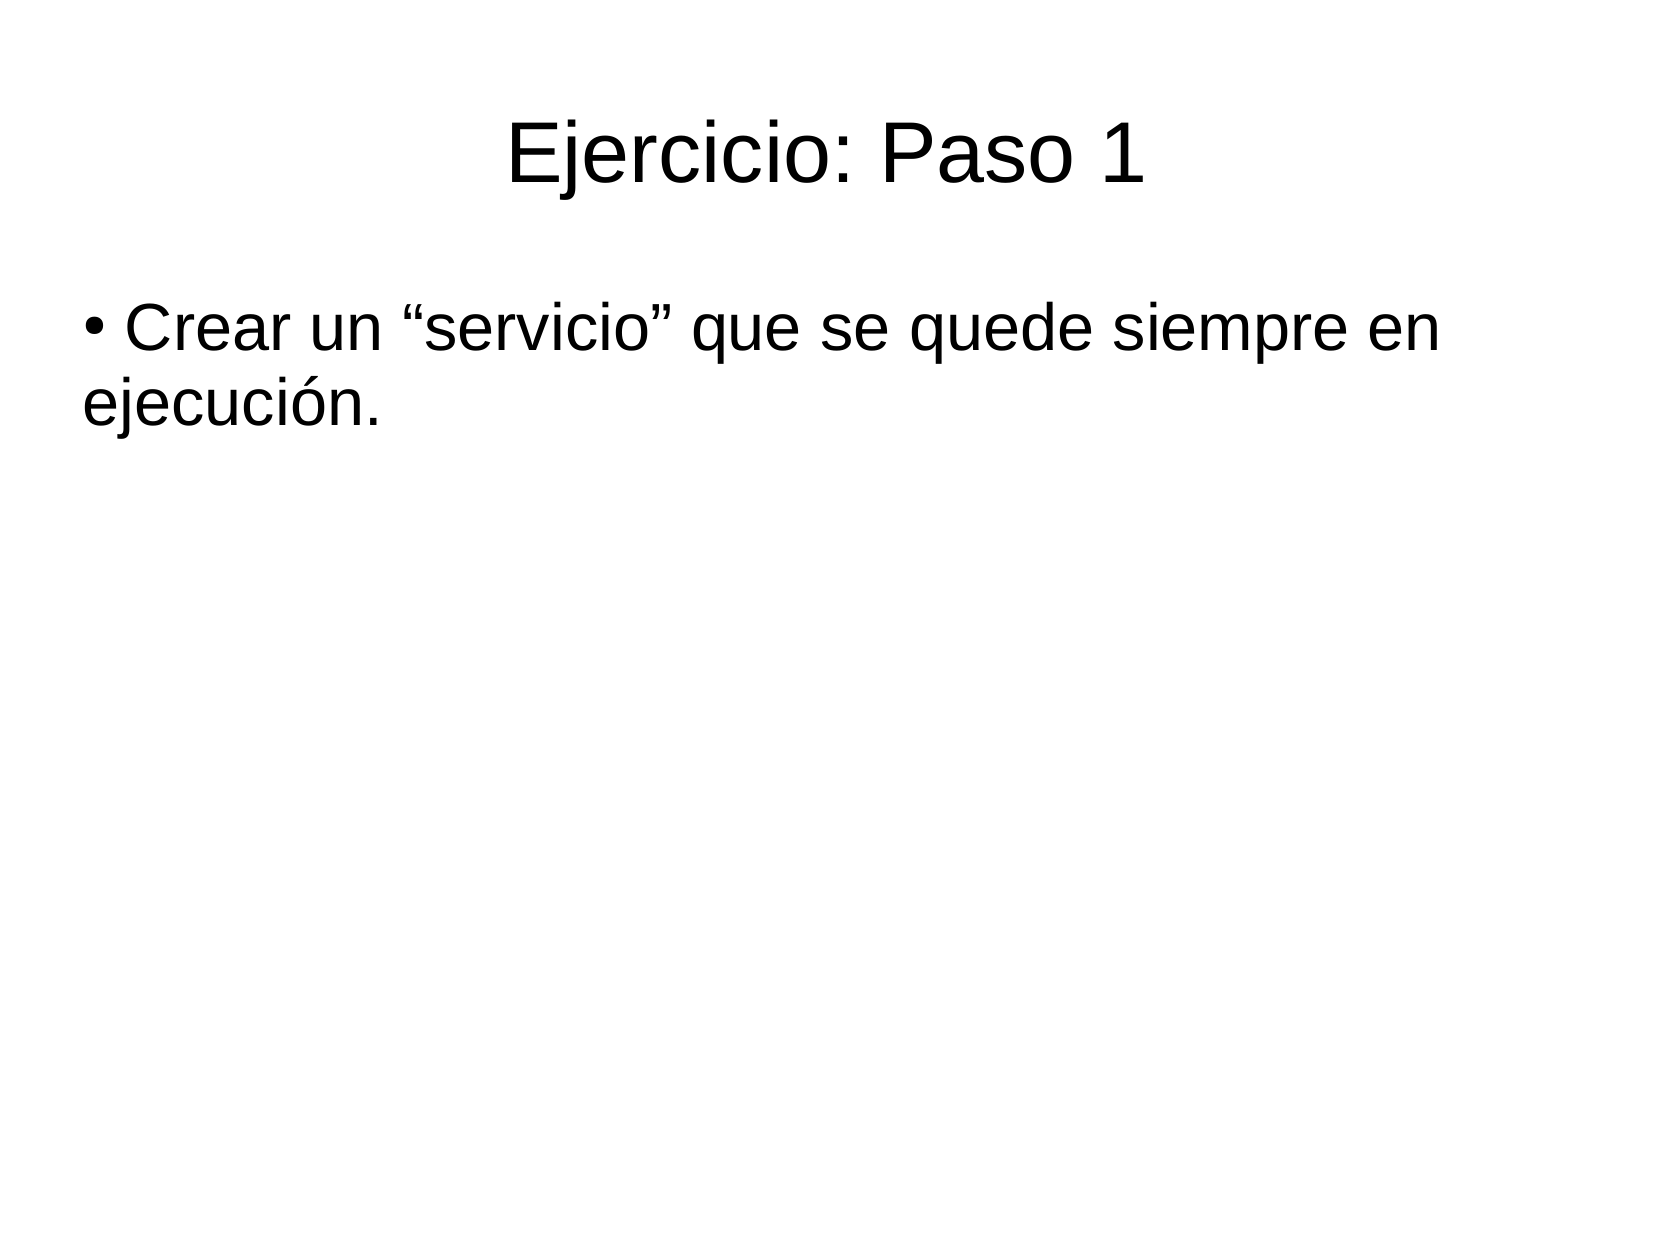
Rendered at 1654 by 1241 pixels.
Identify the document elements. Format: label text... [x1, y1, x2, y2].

subtitle Crear un “servicio” que se quede siempre en ejecución. [82, 290, 1571, 1109]
title Ejercicio: Paso 1 [82, 49, 1571, 257]
